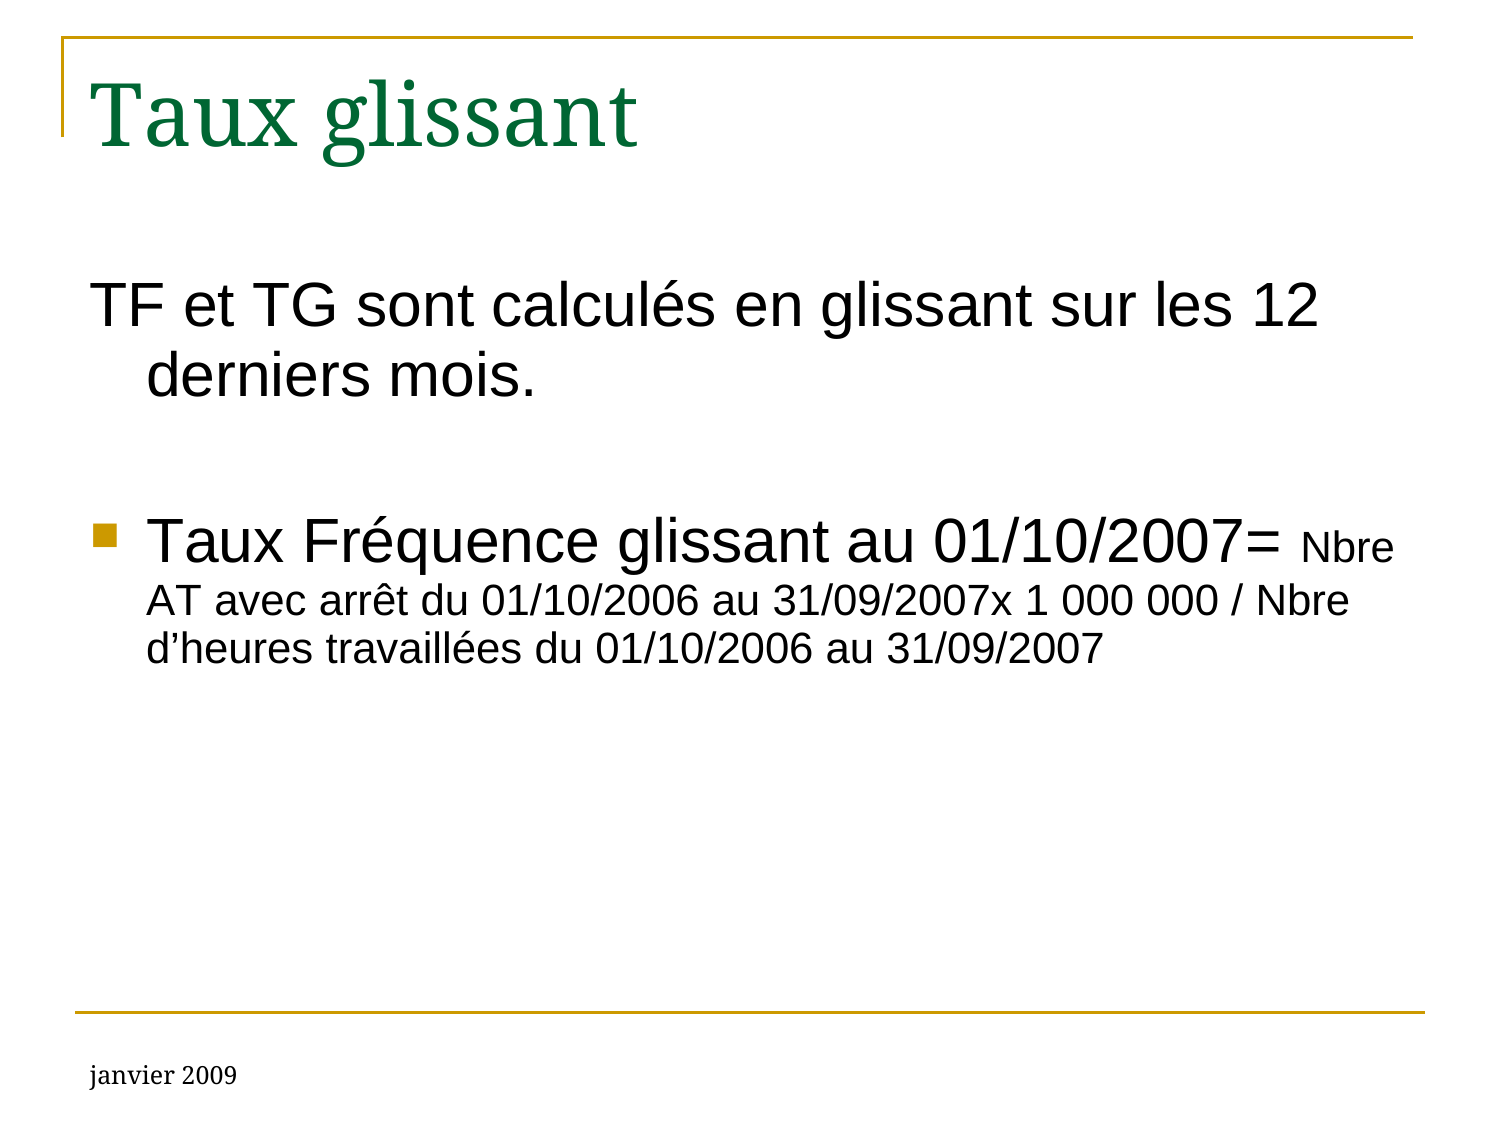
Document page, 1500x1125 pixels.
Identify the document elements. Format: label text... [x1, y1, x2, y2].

title Taux glissant [75, 45, 1426, 233]
list TF et TG sont calculés en glissant sur les 12 derniers mois. Taux Fréquence glissant au 01/10/2007= Nbre AT avec arrêt du 01/10/2006 au 31/09/2007x 1 000 000 / Nbre d’heures travaillées du 01/10/2006 au 31/09/2007 [75, 262, 1426, 1006]
